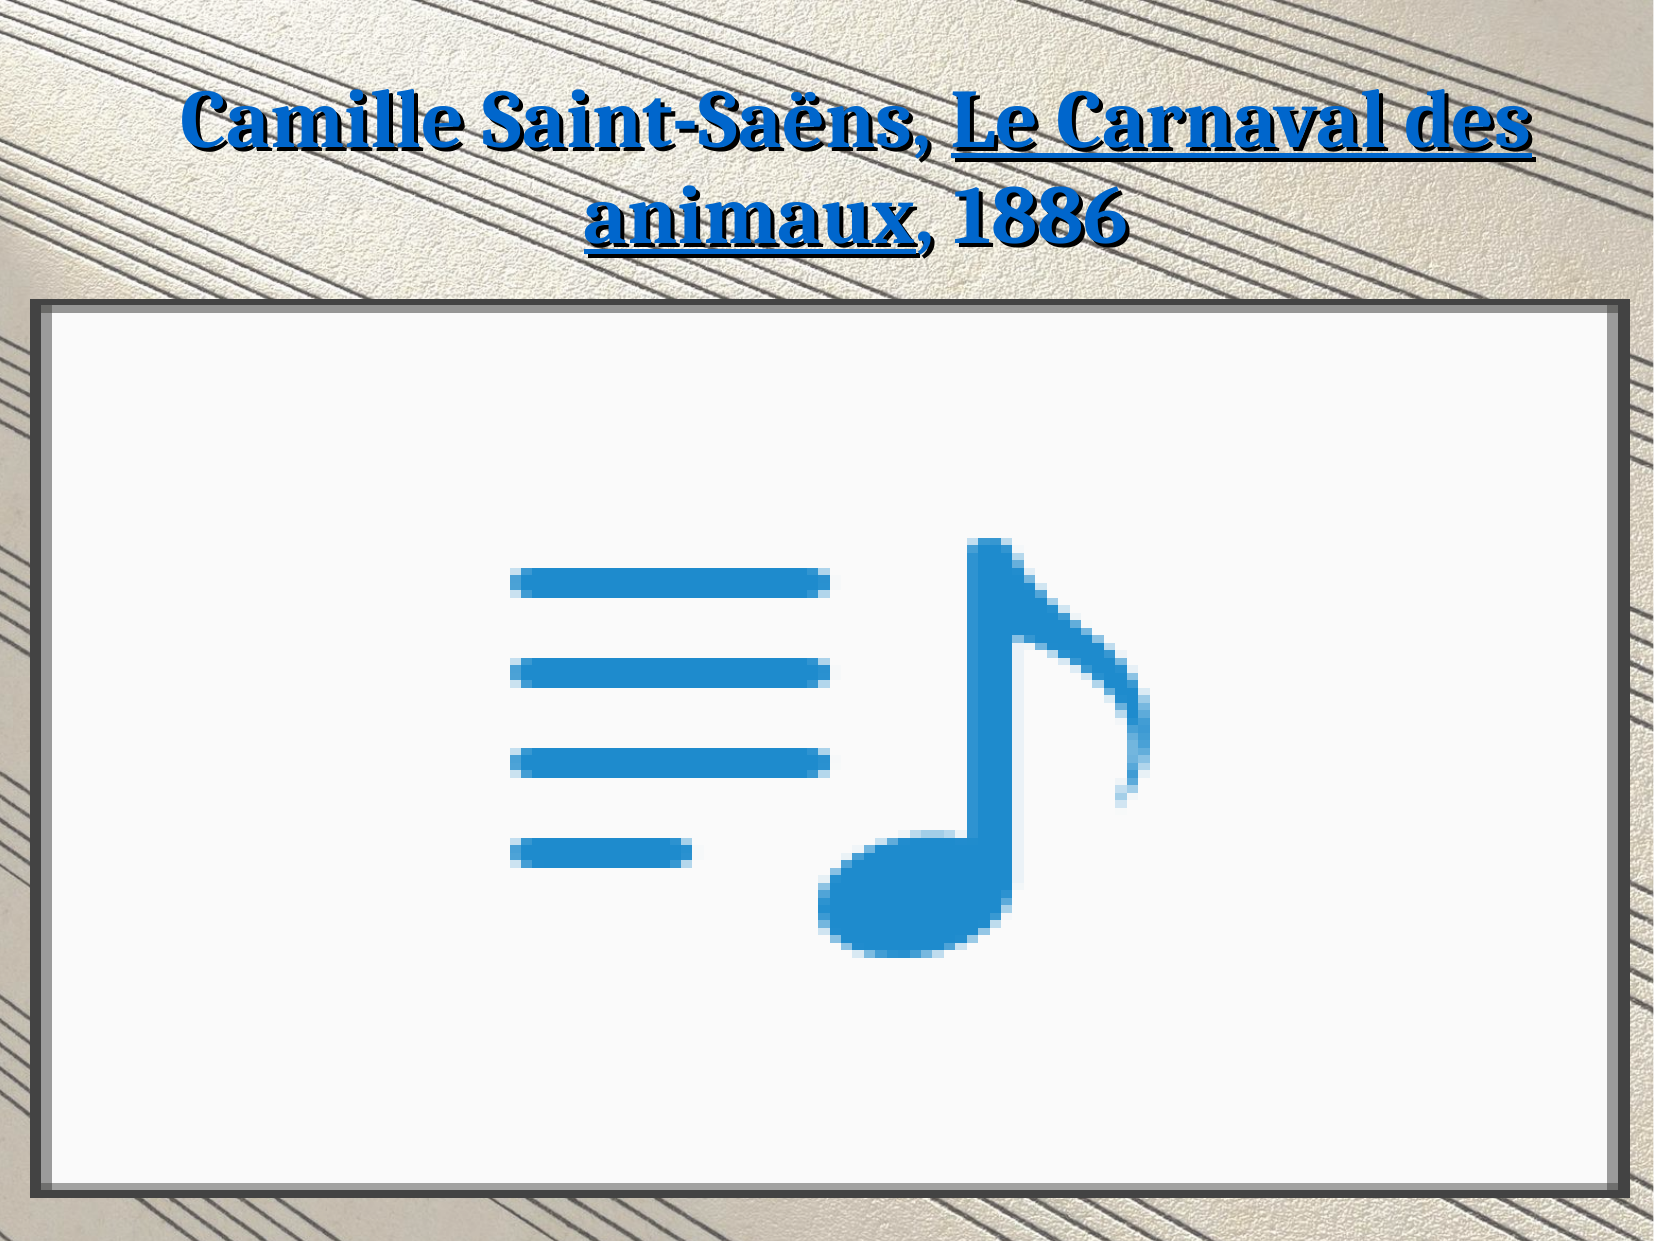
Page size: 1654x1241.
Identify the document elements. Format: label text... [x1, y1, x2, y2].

picture [0, 0, 1654, 1241]
text_box [29, 298, 1631, 1199]
text_box Camille Saint-Saëns, Le Carnaval des animaux, 1886 [88, 64, 1625, 298]
